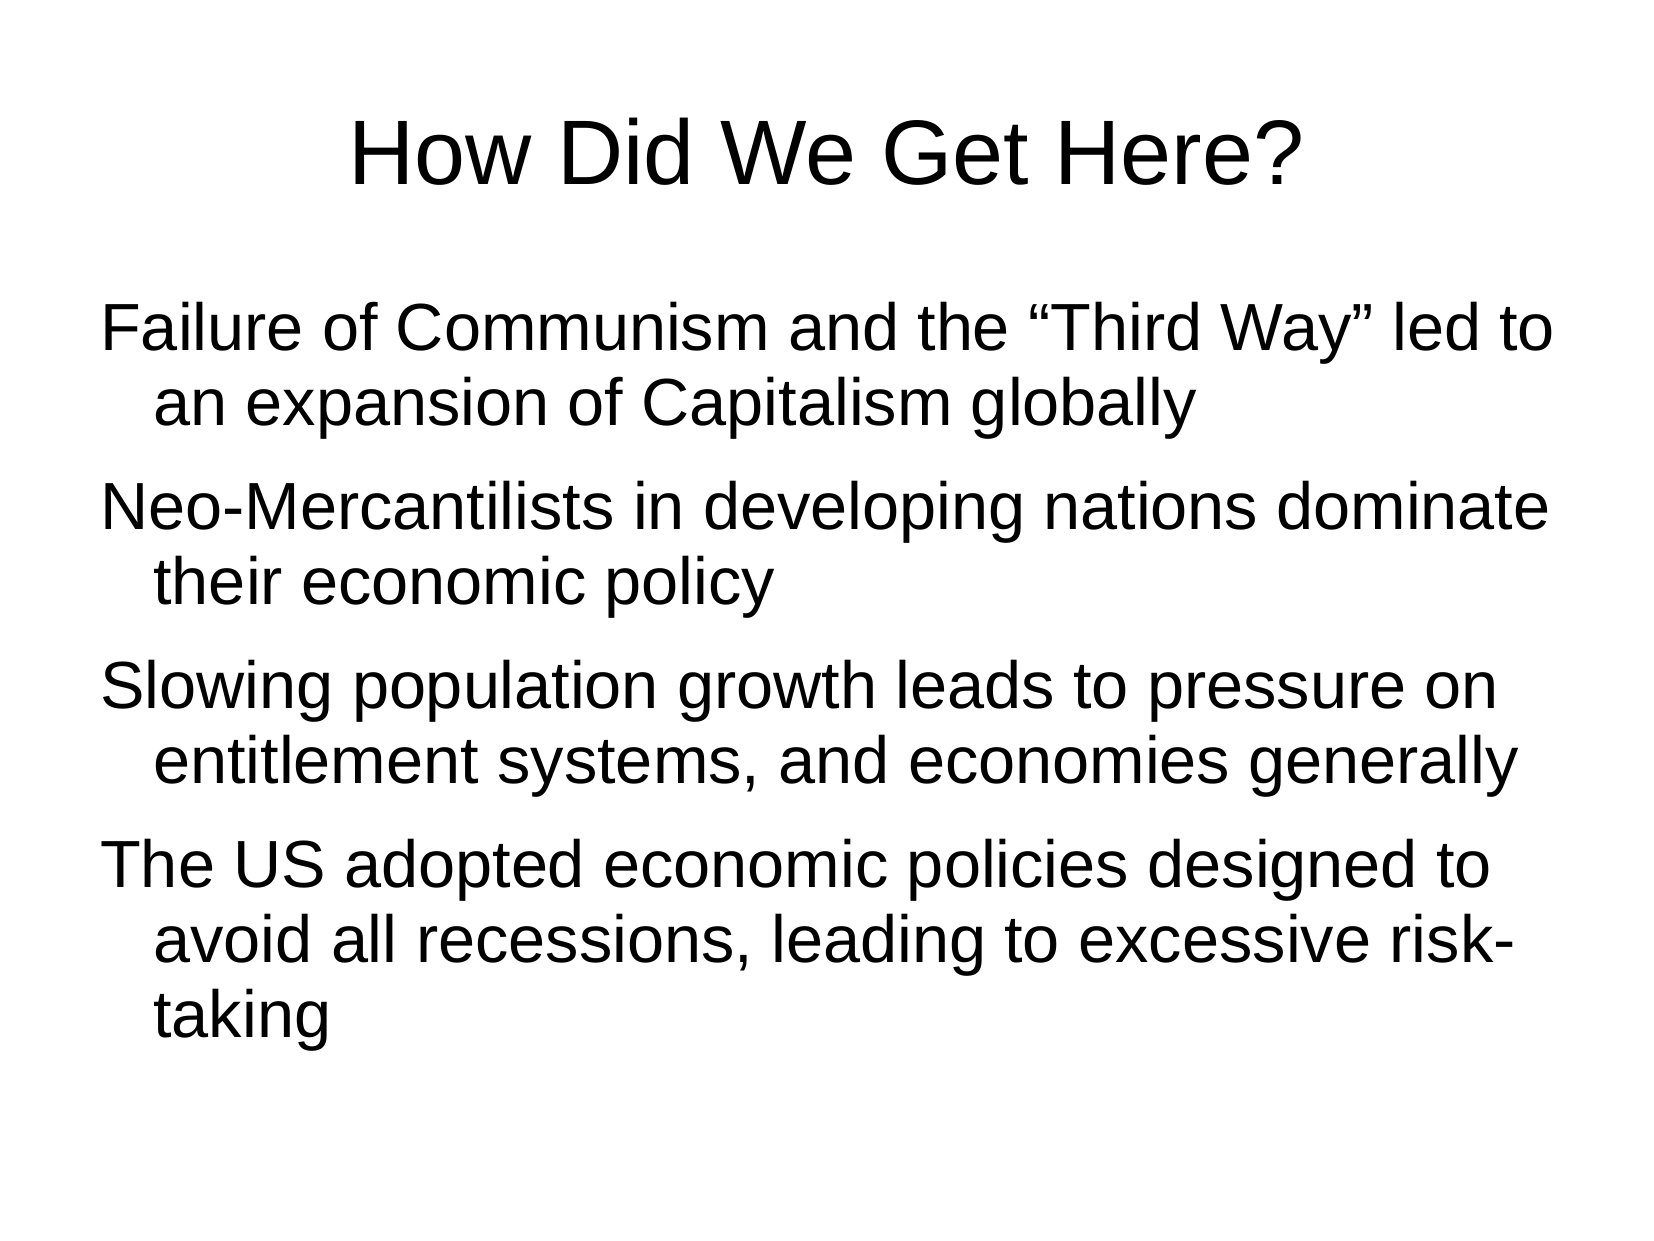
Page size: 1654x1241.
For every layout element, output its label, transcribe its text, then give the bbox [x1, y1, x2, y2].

list Failure of Communism and the “Third Way” led to an expansion of Capitalism globally Neo-Mercantilists in developing nations dominate their economic policy Slowing population growth leads to pressure on entitlement systems, and economies generally The US adopted economic policies designed to avoid all recessions, leading to excessive risk-taking [82, 290, 1571, 1094]
title How Did We Get Here? [82, 49, 1571, 257]
